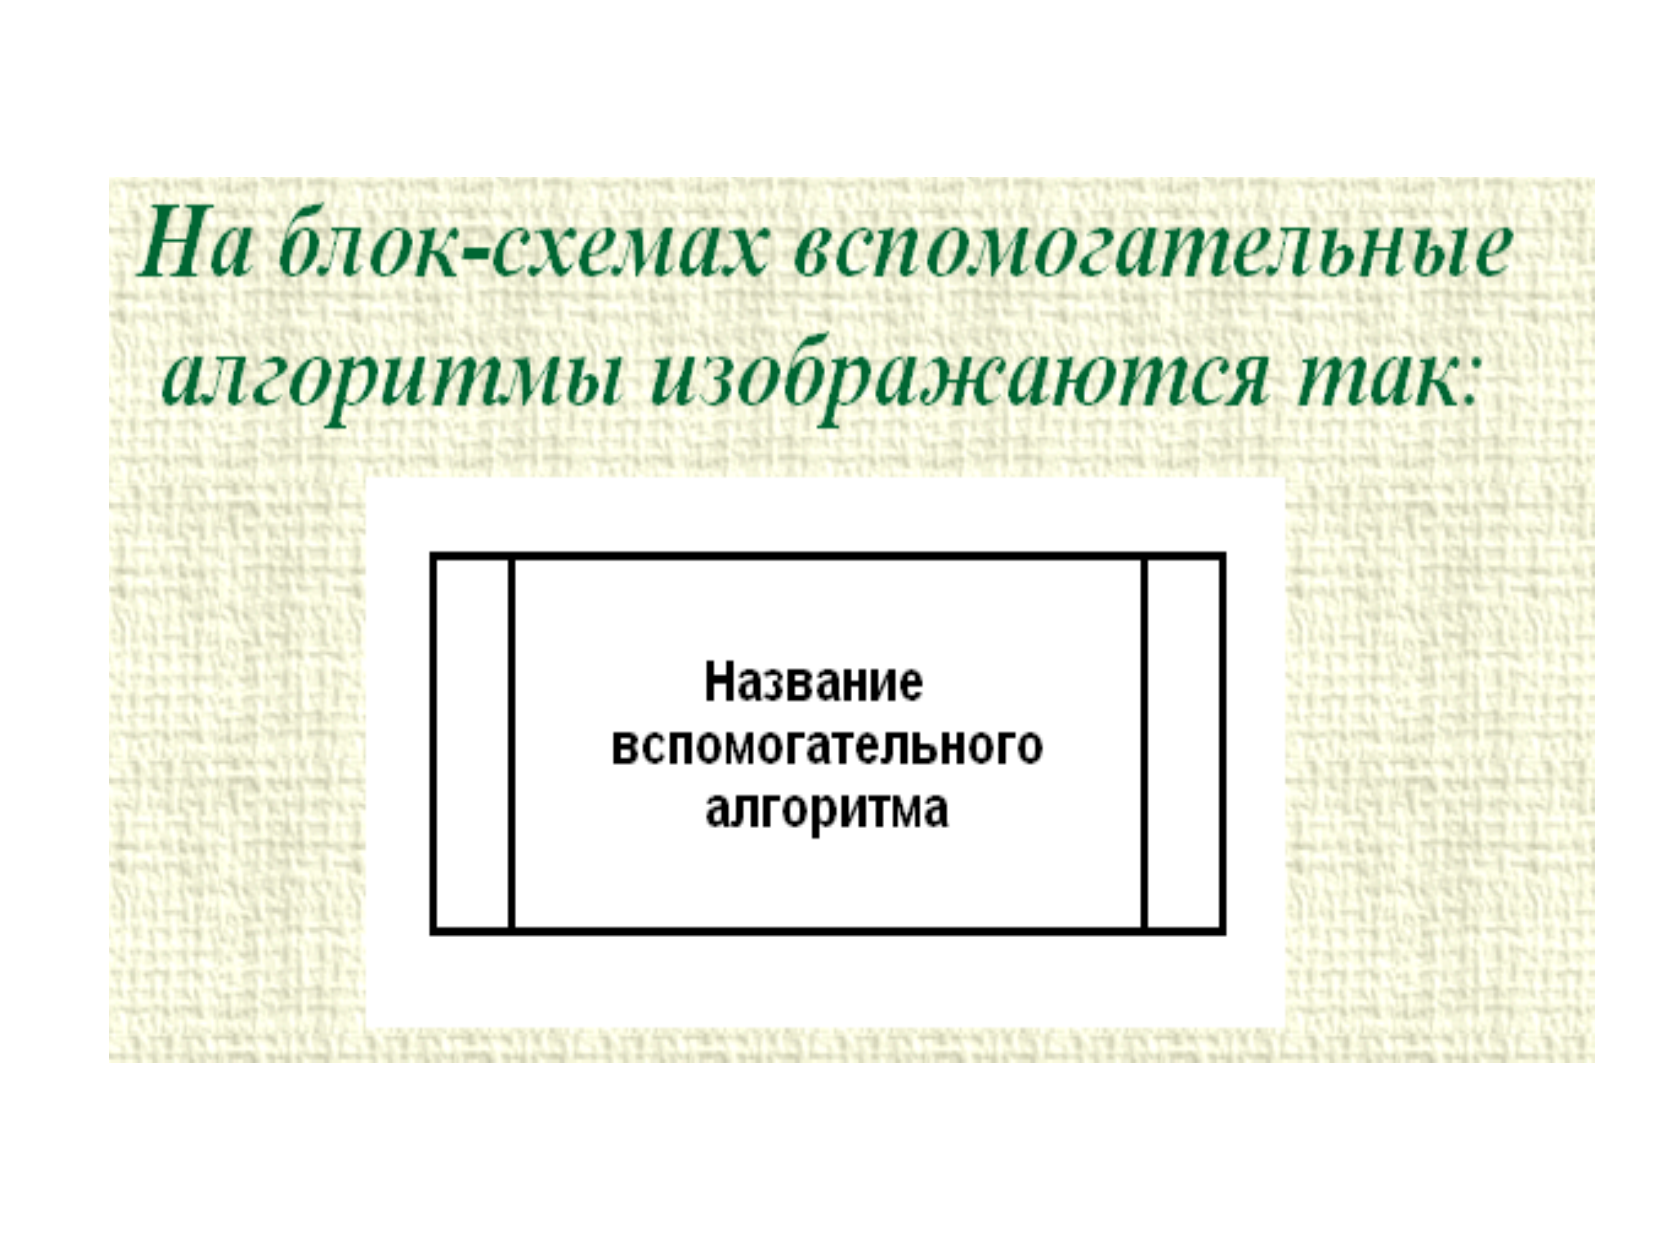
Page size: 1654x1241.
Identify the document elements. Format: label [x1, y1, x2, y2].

picture [109, 177, 1595, 1063]
